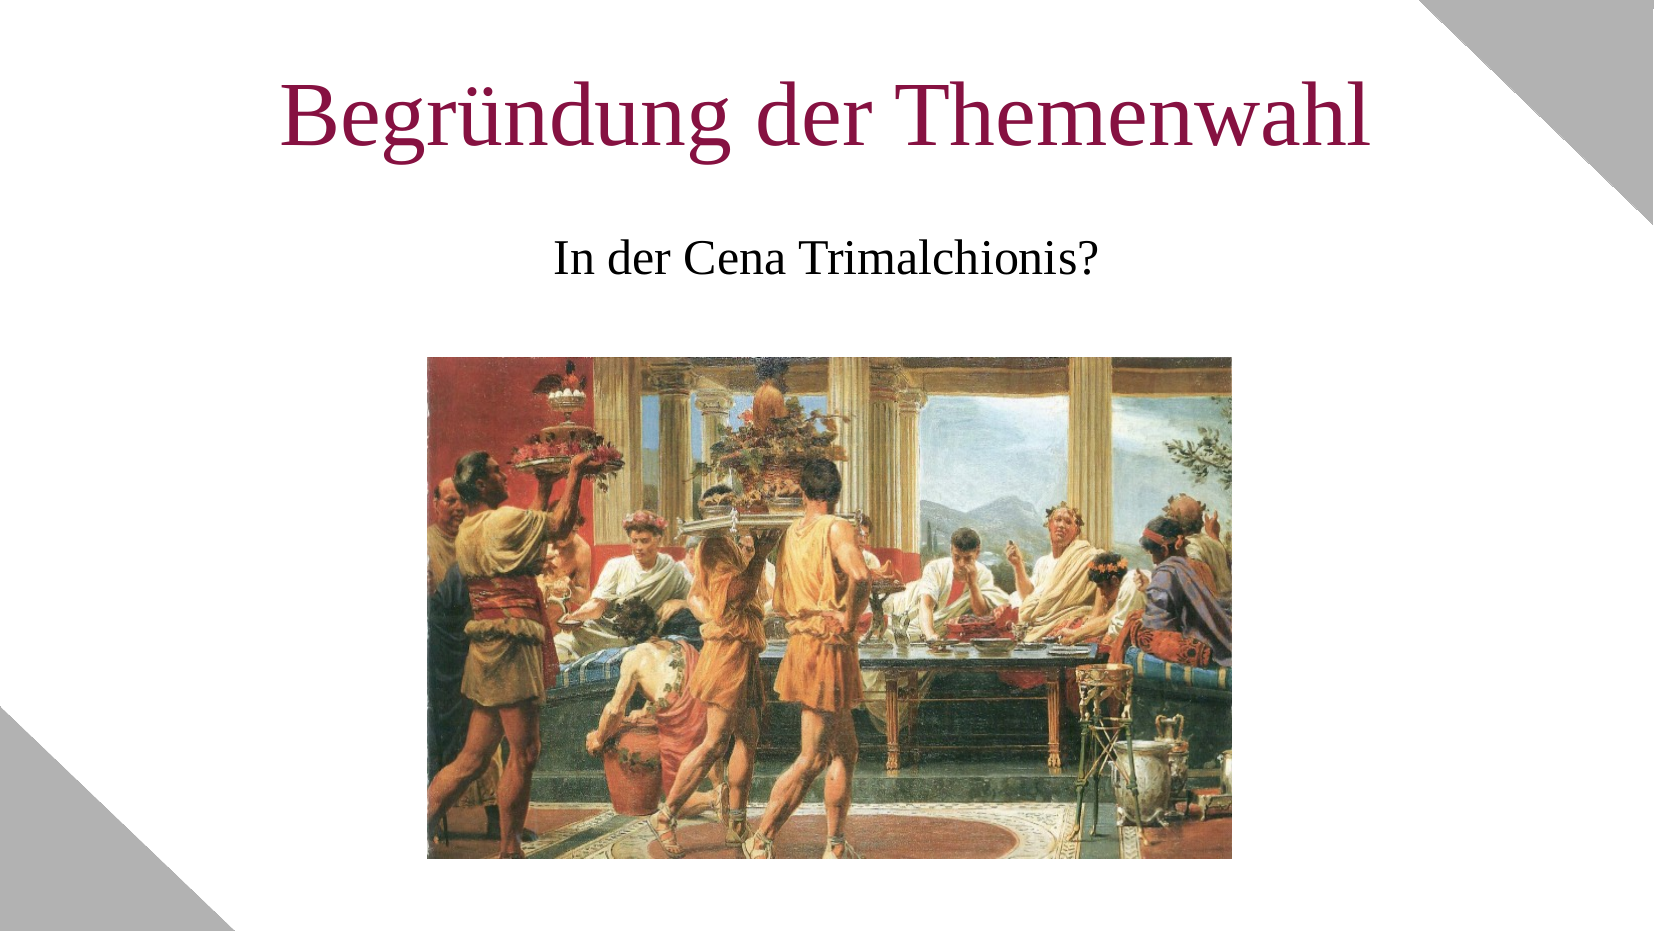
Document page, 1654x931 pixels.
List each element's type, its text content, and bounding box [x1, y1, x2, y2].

text_box [0, 706, 235, 931]
picture [427, 357, 1232, 859]
text_box [1419, 0, 1654, 225]
subtitle In der Cena Trimalchionis? [82, 203, 1571, 311]
title Begründung der Themenwahl [82, 37, 1571, 193]
